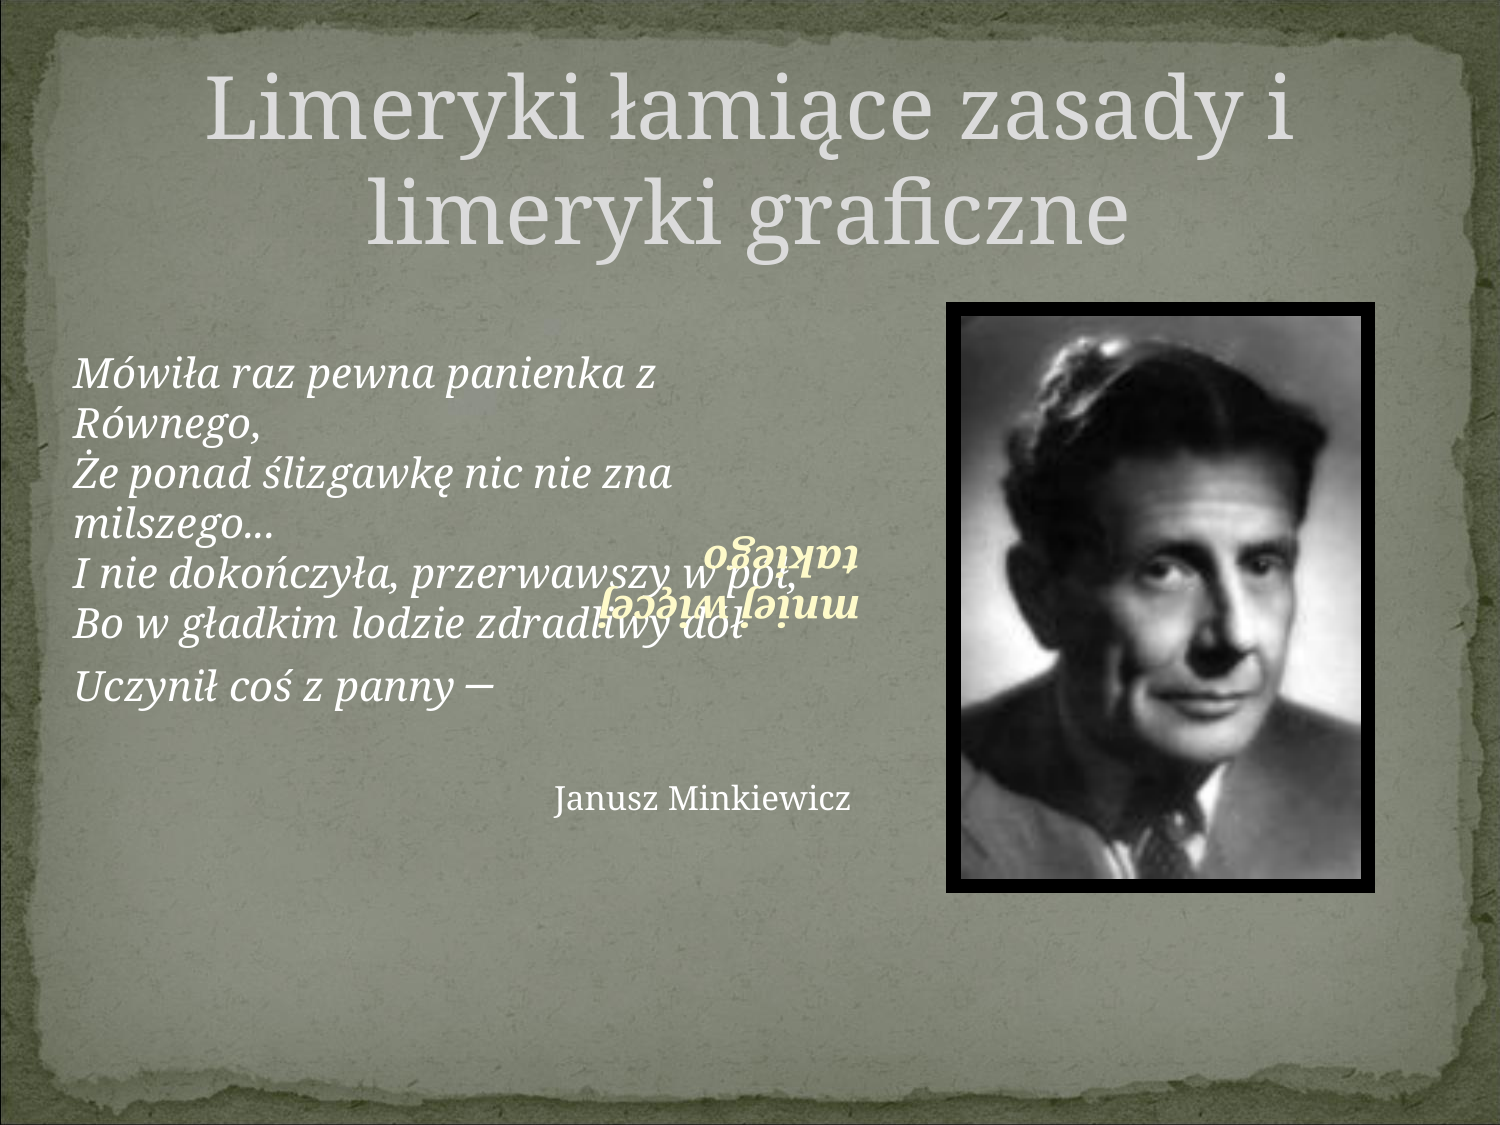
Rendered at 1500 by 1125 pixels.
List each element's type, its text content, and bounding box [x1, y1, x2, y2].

text_box Mówiła raz pewna panienka z Równego, Że ponad ślizgawkę nic nie zna milszego... I nie dokończyła, przerwawszy w pół, Bo w gładkim lodzie zdradliwy dół Uczynił coś z panny – Janusz Minkiewicz [58, 339, 867, 961]
text_box Limeryki łamiące zasady i limeryki graficzne [75, 46, 1425, 270]
text_box mniej więcej takiego [419, 550, 875, 625]
picture [0, 0, 1500, 1125]
